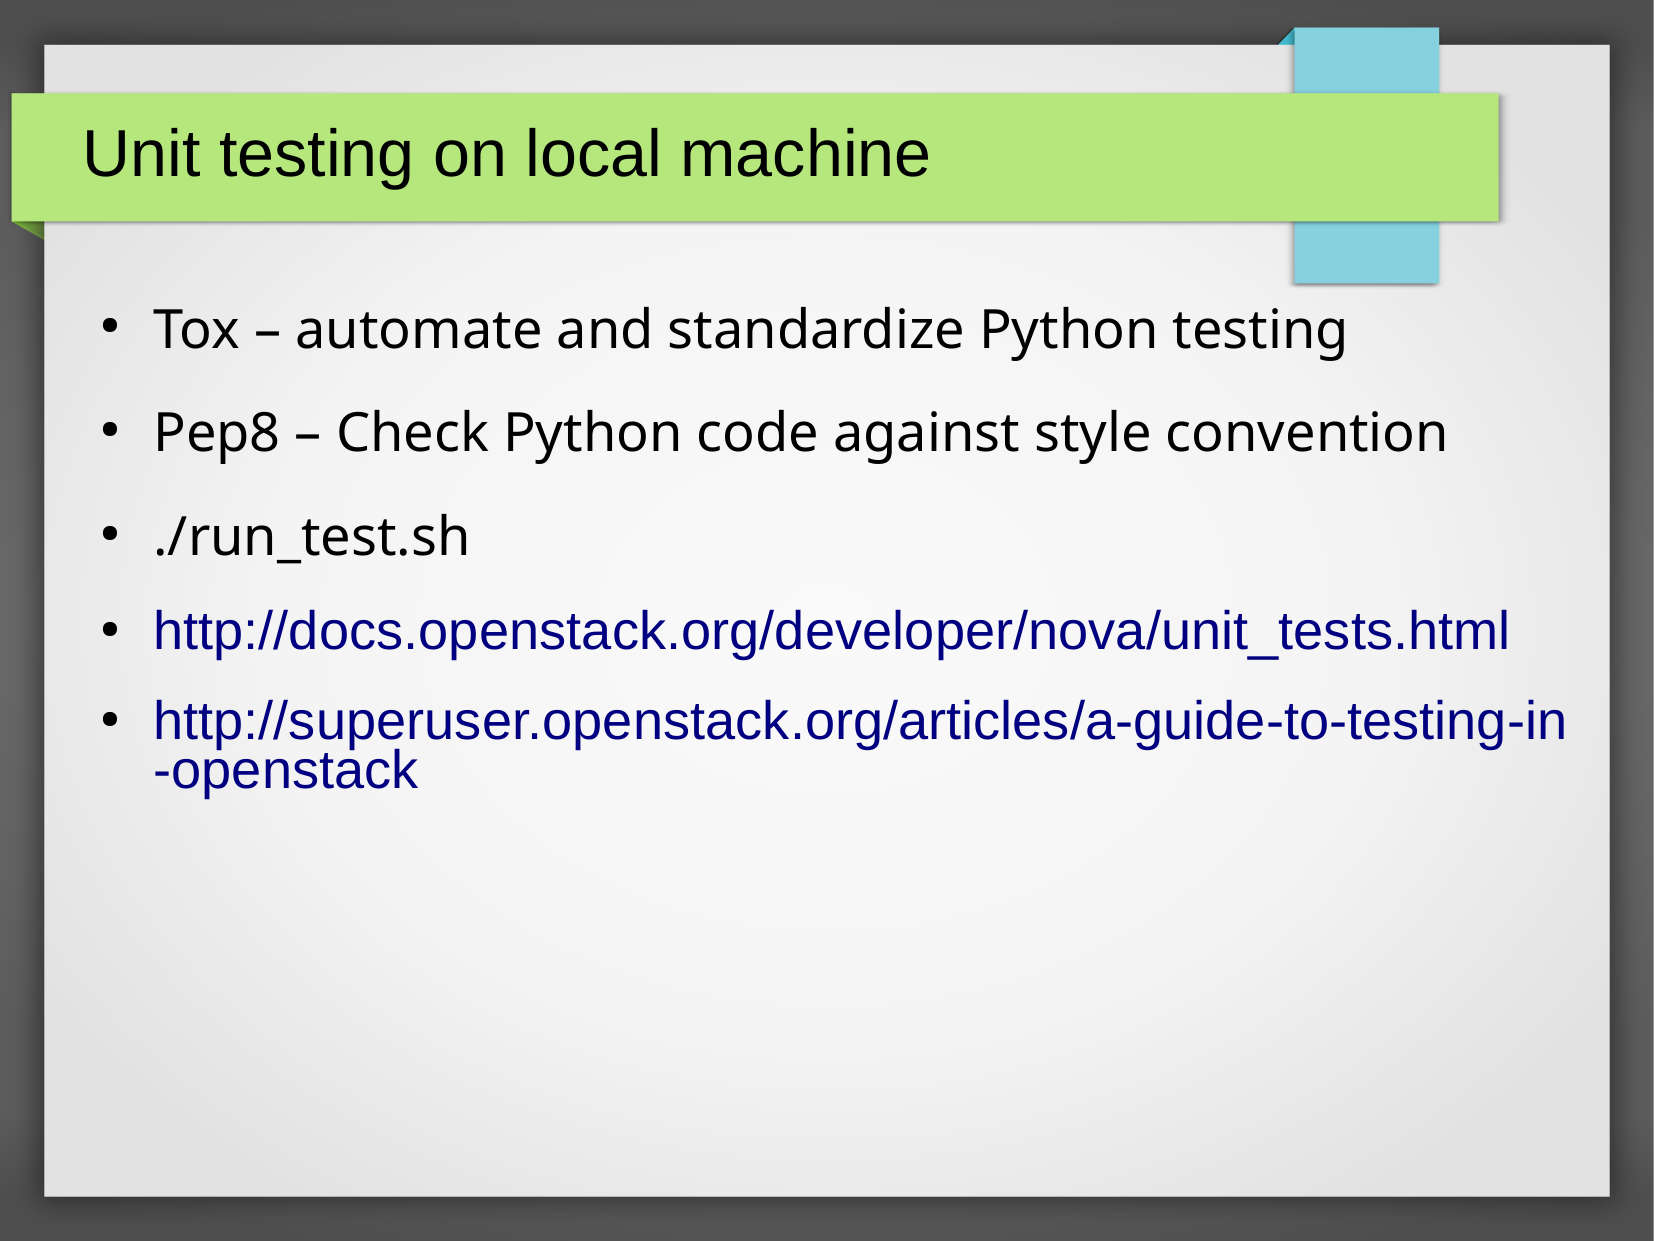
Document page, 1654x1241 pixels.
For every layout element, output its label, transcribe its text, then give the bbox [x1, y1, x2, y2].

picture [0, 0, 1654, 1241]
list Tox – automate and standardize Python testing Pep8 – Check Python code against style convention ./run_test.sh http://docs.openstack.org/developer/nova/unit_tests.html http://superuser.openstack.org/articles/a-guide-to-testing-in-openstack [82, 290, 1571, 1010]
title Unit testing on local machine [82, 94, 1264, 213]
